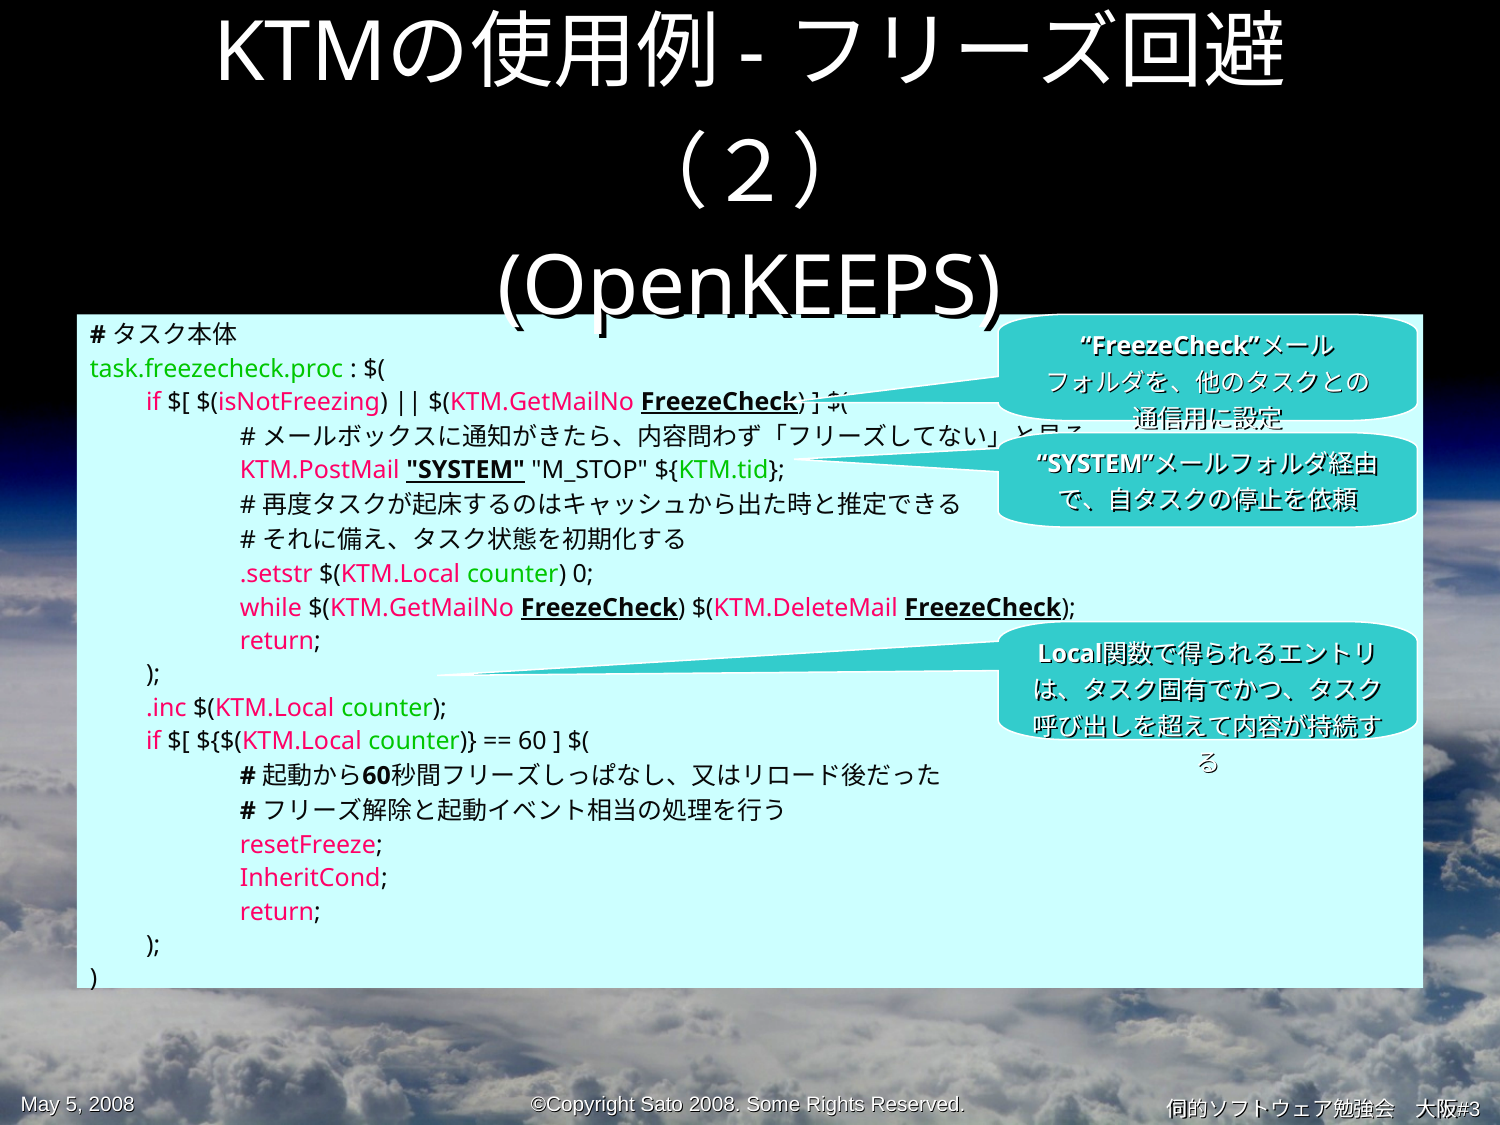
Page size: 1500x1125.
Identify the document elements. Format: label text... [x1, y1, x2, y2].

text_box “SYSTEM”メールフォルダ経由で、自タスクの停止を依頼 [793, 432, 1418, 528]
text_box Local関数で得られるエントリは、タスク固有でかつ、タスク呼び出しを超えて内容が持続する [437, 621, 1418, 740]
title KTMの使用例 - フリーズ回避（２） (OpenKEEPS) [75, 47, 1426, 276]
list # タスク本体 task.freezecheck.proc : $( if $[ $(isNotFreezing) || $(KTM.GetMailNo FreezeCheck) ] $( # メールボックスに通知がきたら、内容問わず「フリーズしてない」と見る KTM.PostMail "SYSTEM" "M_STOP" ${KTM.tid}; # 再度タスクが起床するのはキャッシュから出た時と推定できる # それに備え、タスク状態を初期化する .setstr $(KTM.Local counter) 0; while $(KTM.GetMailNo FreezeCheck) $(KTM.DeleteMail FreezeCheck); return; ); .inc $(KTM.Local counter); if $[ ${$(KTM.Local counter)} == 60 ] $( # 起動から60秒間フリーズしっぱなし、又はリロード後だった # フリーズ解除と起動イベント相当の処理を行う resetFreeze; InheritCond; return; ); ) [75, 312, 1426, 988]
text_box “FreezeCheck”メール フォルダを、他のタスクとの 通信用に設定 [784, 314, 1418, 421]
